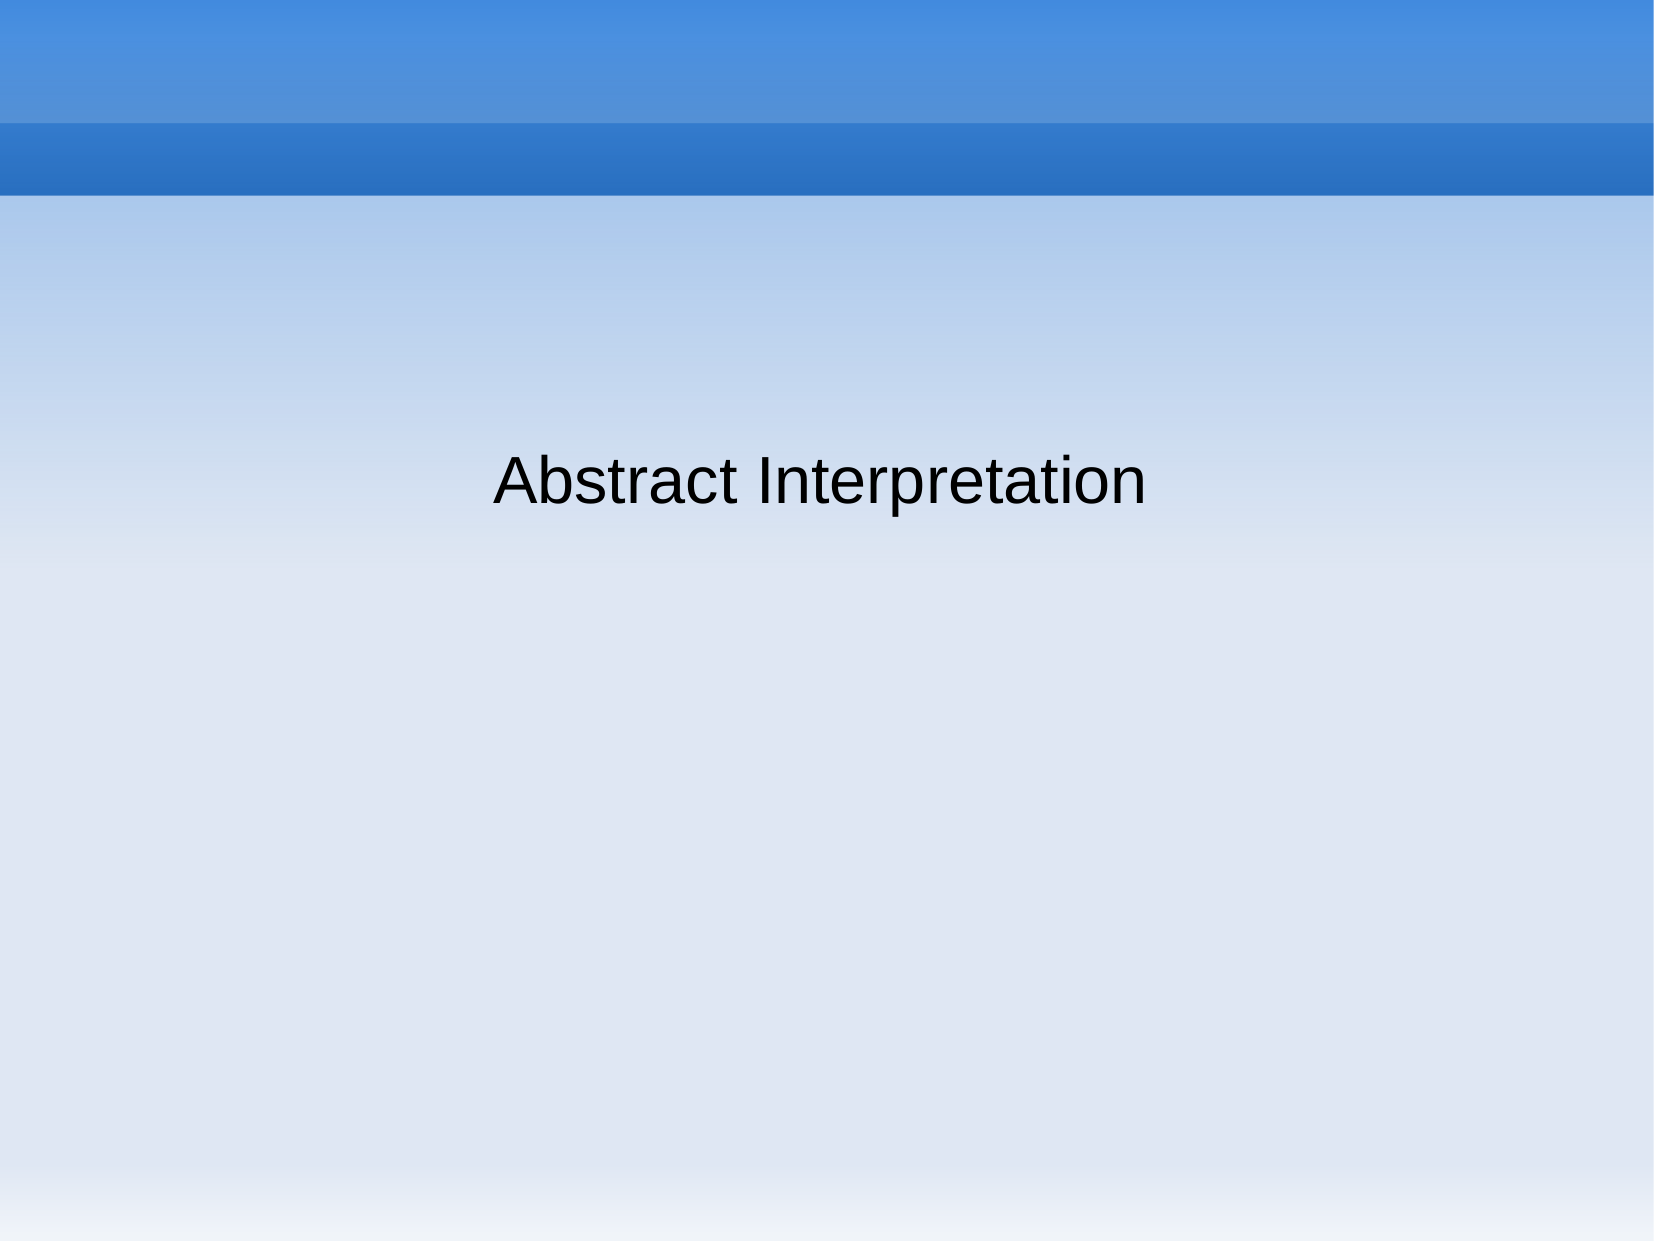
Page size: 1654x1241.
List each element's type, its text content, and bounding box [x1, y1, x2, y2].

picture [0, 0, 1654, 1241]
subtitle Abstract Interpretation [76, 0, 1565, 960]
